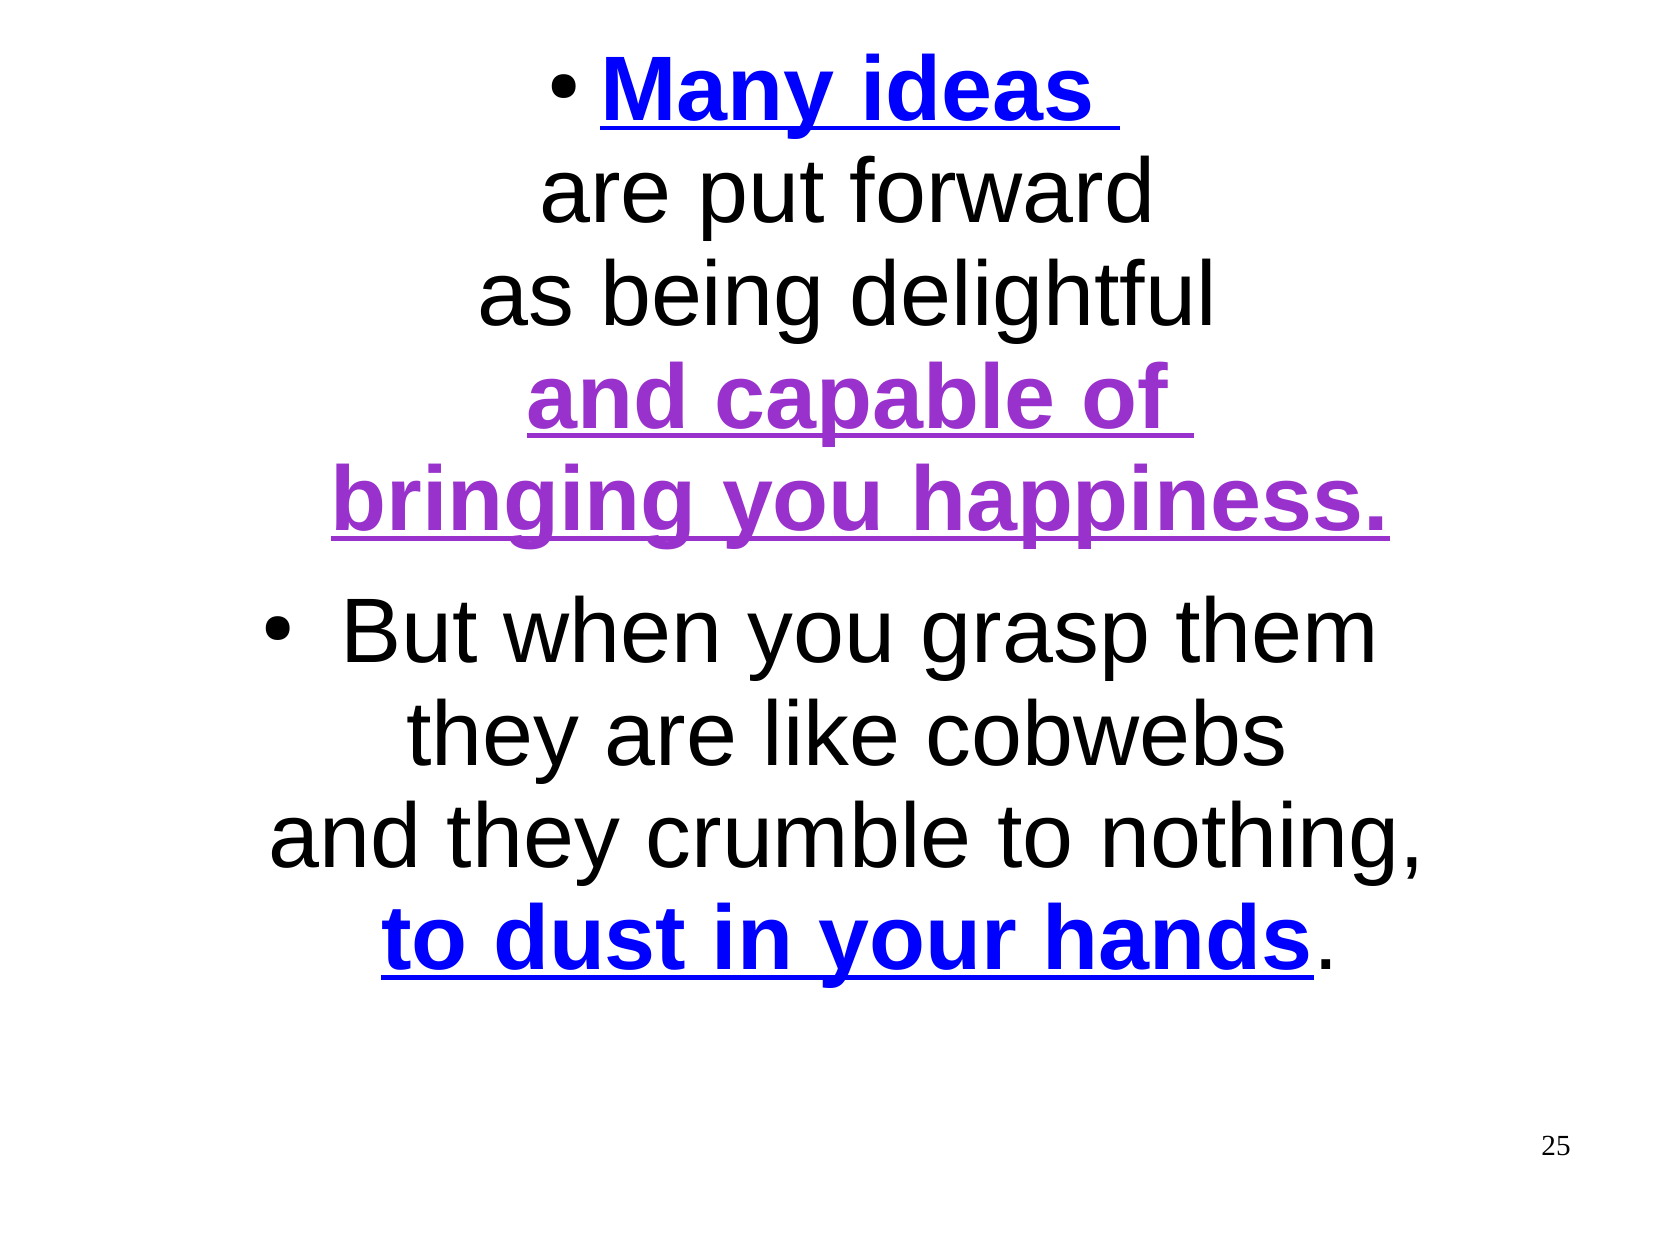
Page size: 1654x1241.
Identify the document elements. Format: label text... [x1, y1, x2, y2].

list Many ideas are put forward as being delightful and capable of bringing you happiness. But when you grasp them they are like cobwebs and they crumble to nothing, to dust in your hands. [37, 37, 1613, 1238]
